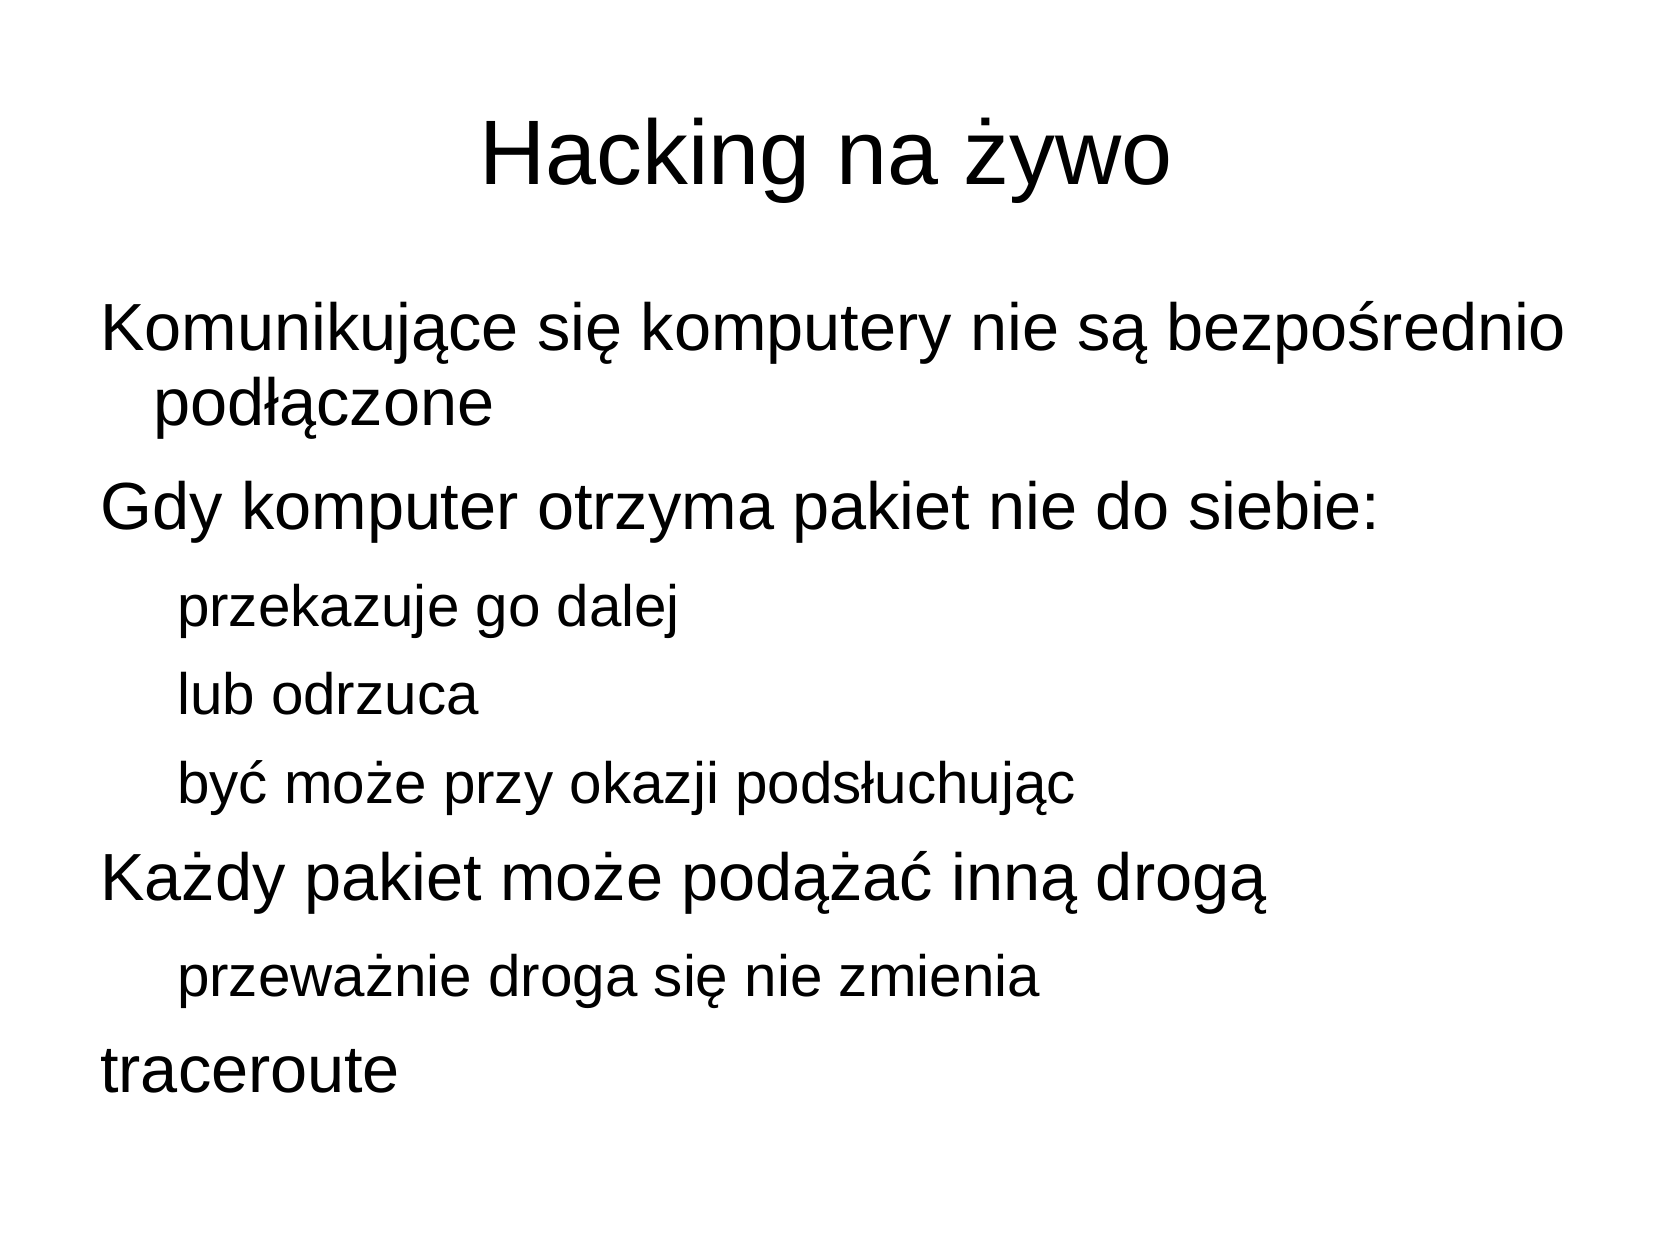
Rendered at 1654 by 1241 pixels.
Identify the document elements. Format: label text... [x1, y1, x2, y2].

title Hacking na żywo [82, 49, 1571, 257]
list Komunikujące się komputery nie są bezpośrednio podłączone Gdy komputer otrzyma pakiet nie do siebie: przekazuje go dalej lub odrzuca być może przy okazji podsłuchując Każdy pakiet może podążać inną drogą przeważnie droga się nie zmienia traceroute [82, 290, 1571, 1107]
